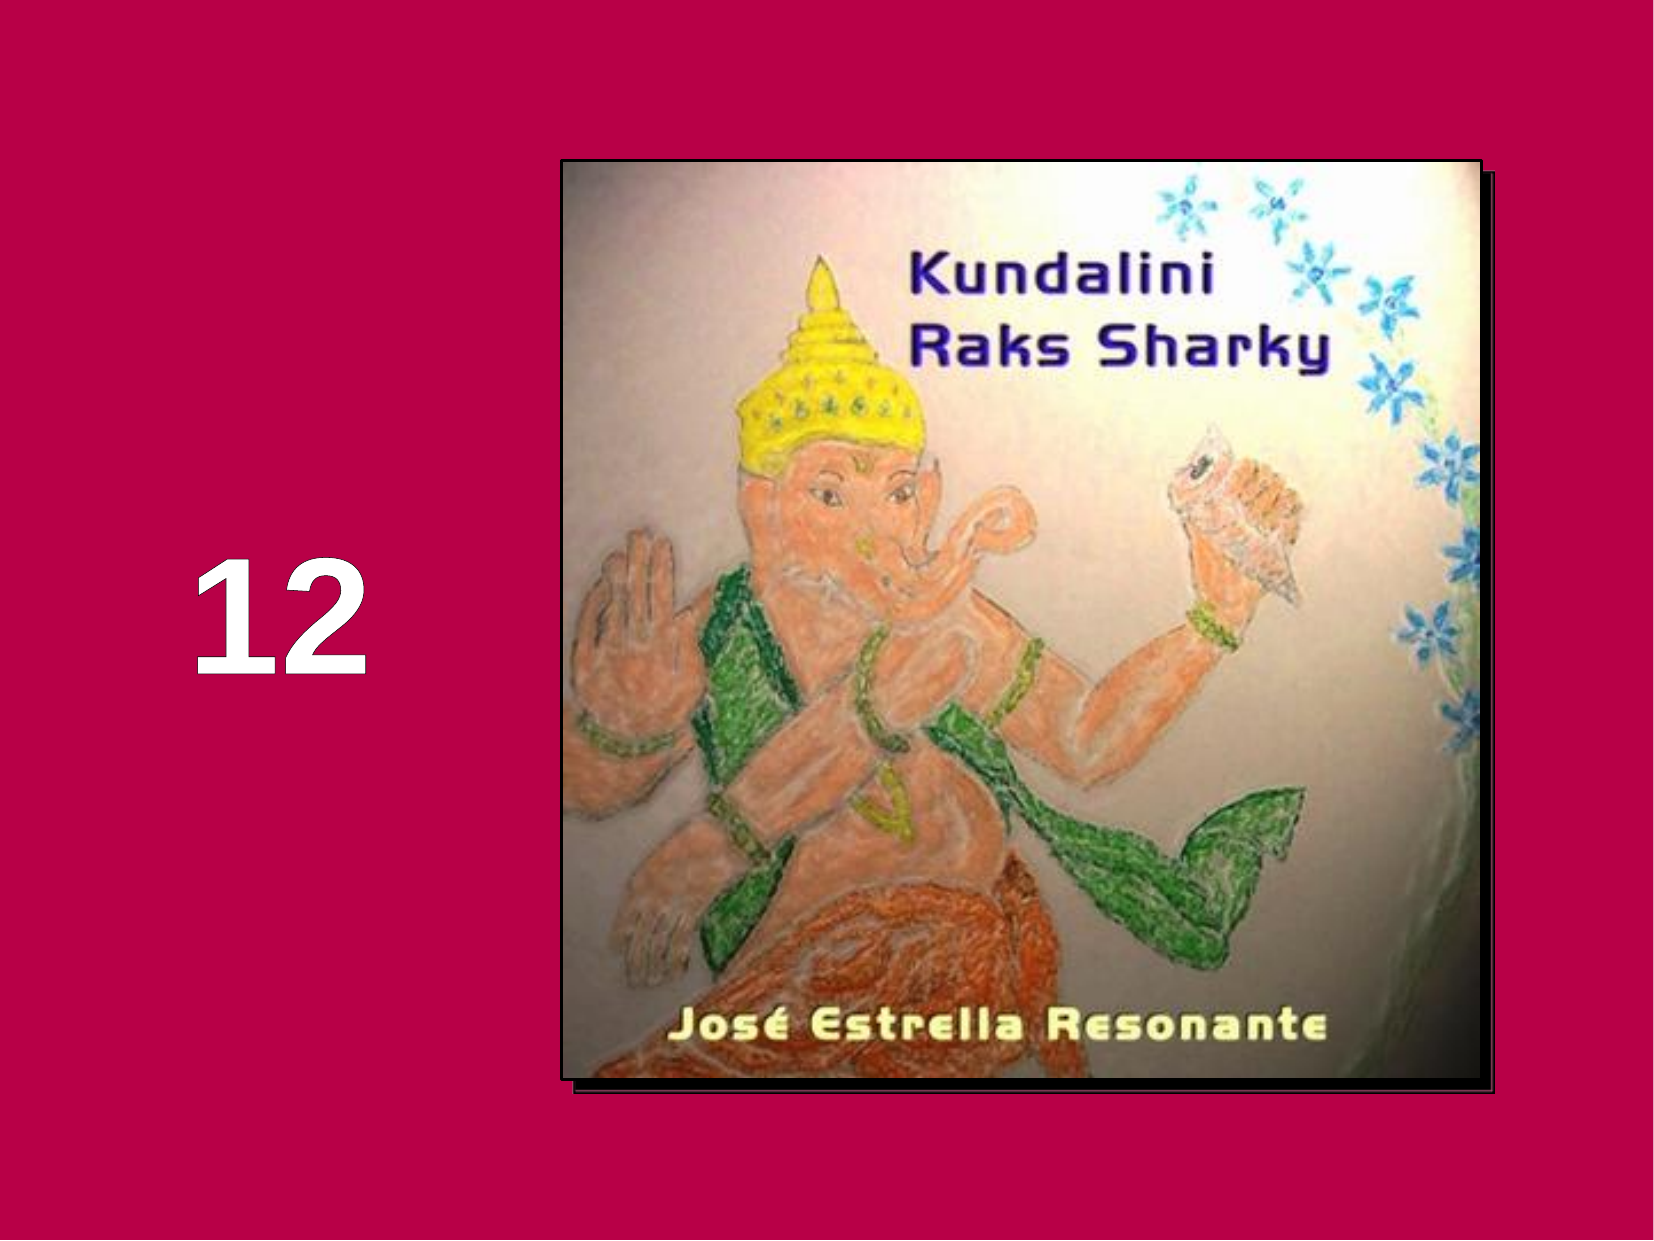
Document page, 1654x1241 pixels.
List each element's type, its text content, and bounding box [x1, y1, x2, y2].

picture [563, 161, 1480, 1079]
text_box 12 [172, 515, 428, 725]
